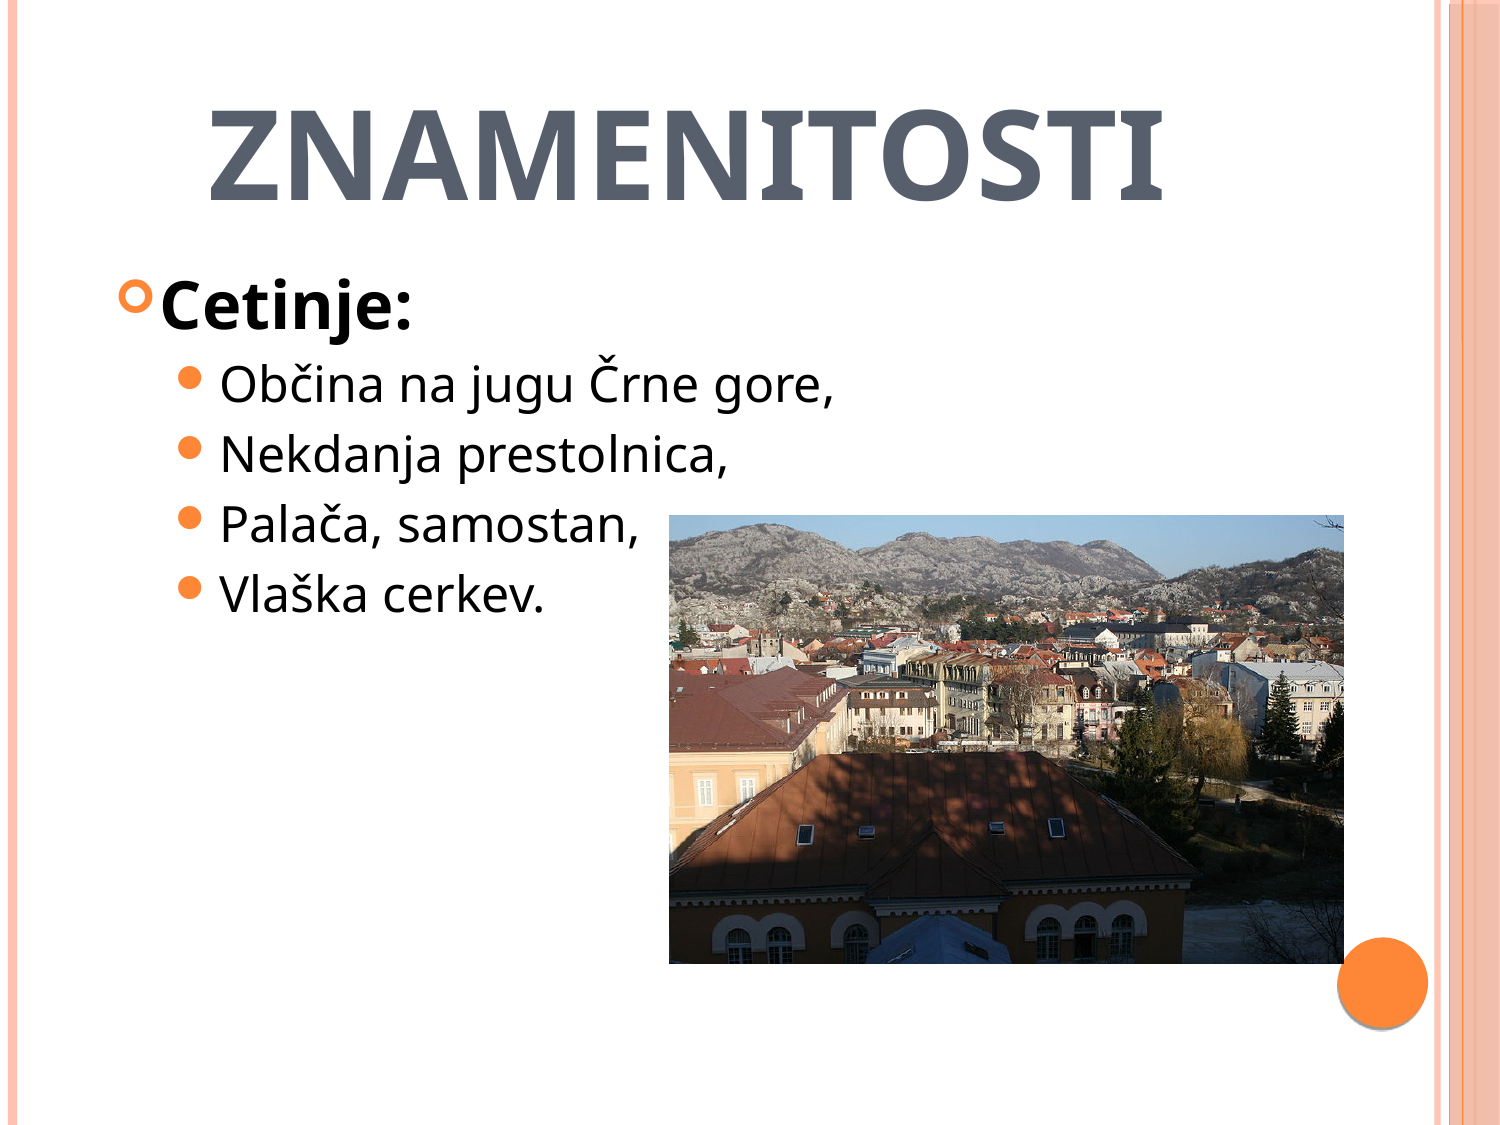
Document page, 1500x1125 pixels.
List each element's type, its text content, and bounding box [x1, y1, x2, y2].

title Znamenitosti [75, 45, 1300, 233]
text_box Cetinje: Občina na jugu Črne gore, Nekdanja prestolnica, Palača, samostan, Vlaška cerkev. [99, 255, 1325, 1055]
picture [669, 515, 1344, 965]
